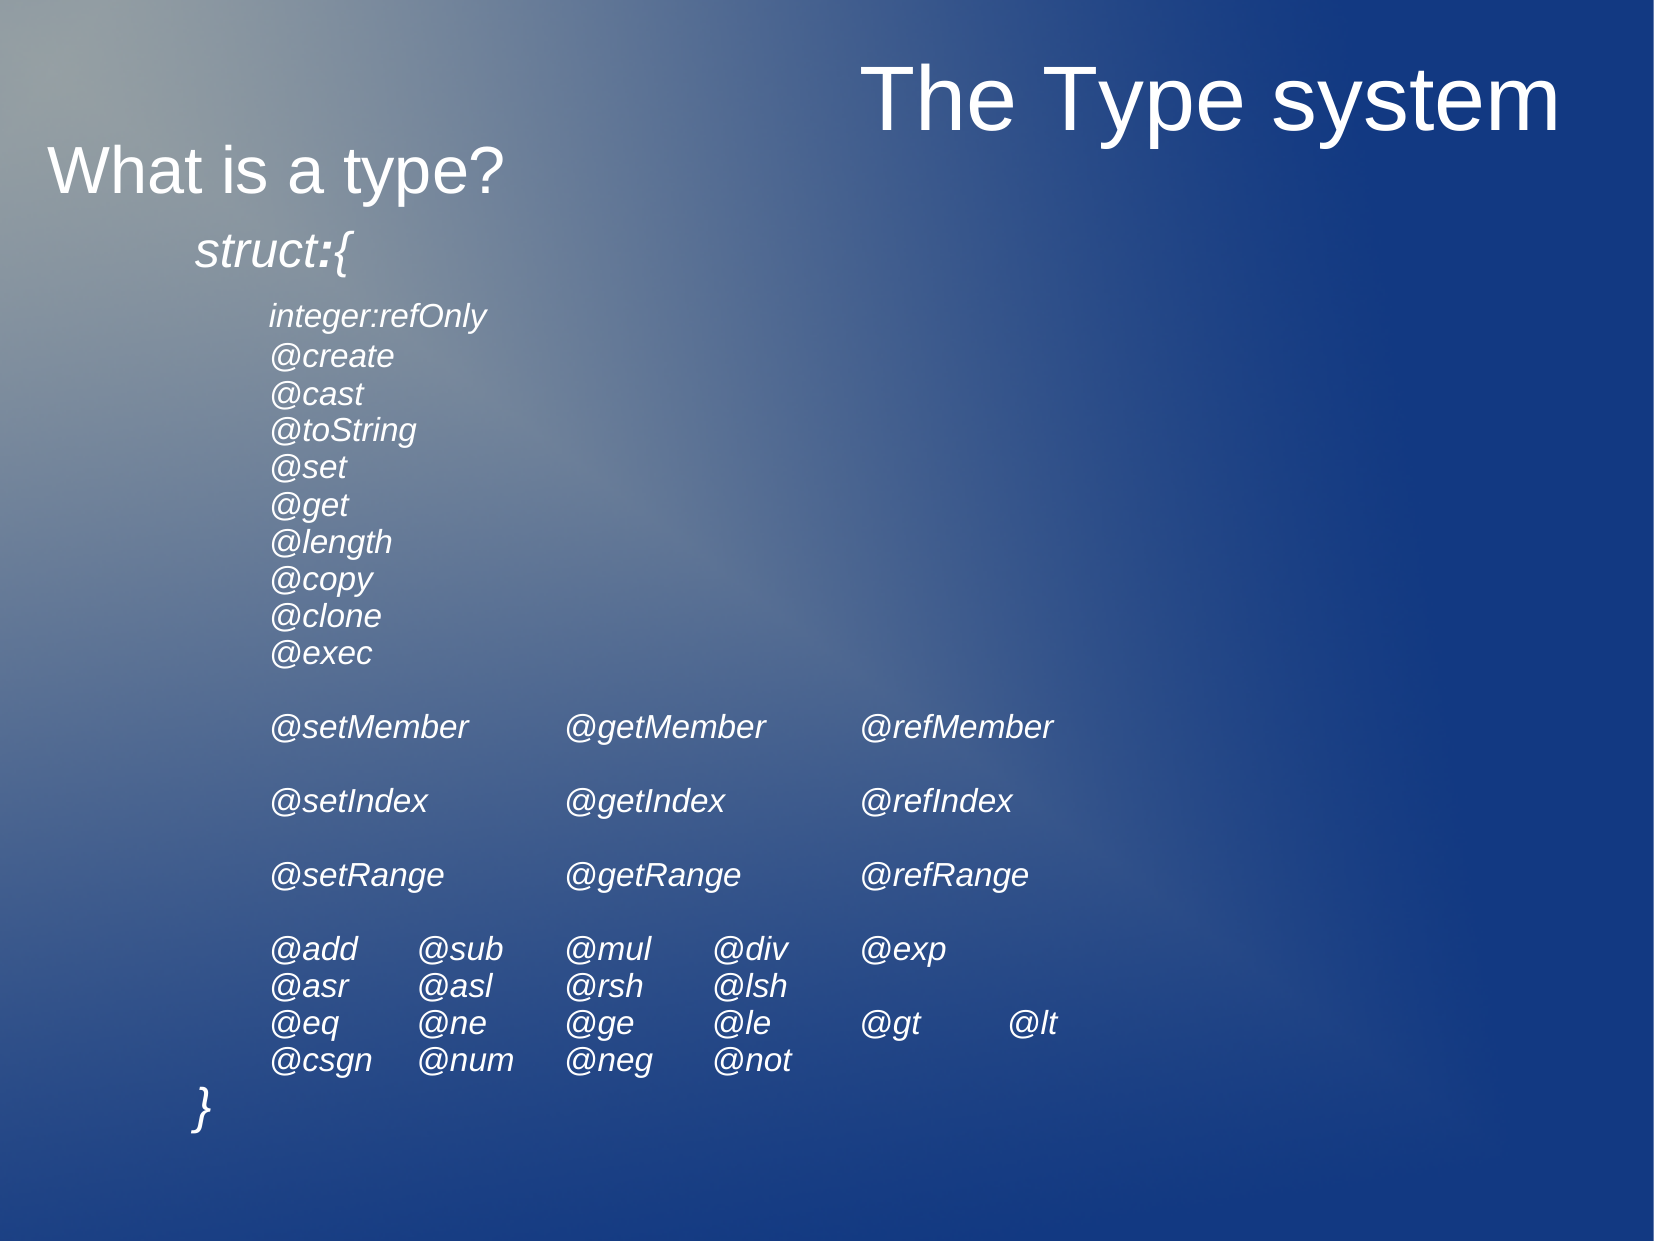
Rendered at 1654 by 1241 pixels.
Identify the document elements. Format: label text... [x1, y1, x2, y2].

picture [0, 0, 1654, 1241]
subtitle What is a type? struct:{ integer:refOnly @create @cast @toString @set @get @length @copy @clone @exec @setMember @getMember @refMember @setIndex @getIndex @refIndex @setRange @getRange @refRange @add @sub @mul @div @exp @asr @asl @rsh @lsh @eq @ne @ge @le @gt @lt @csgn @num @neg @not } [47, 132, 1607, 1135]
title The Type system [75, 47, 1564, 151]
